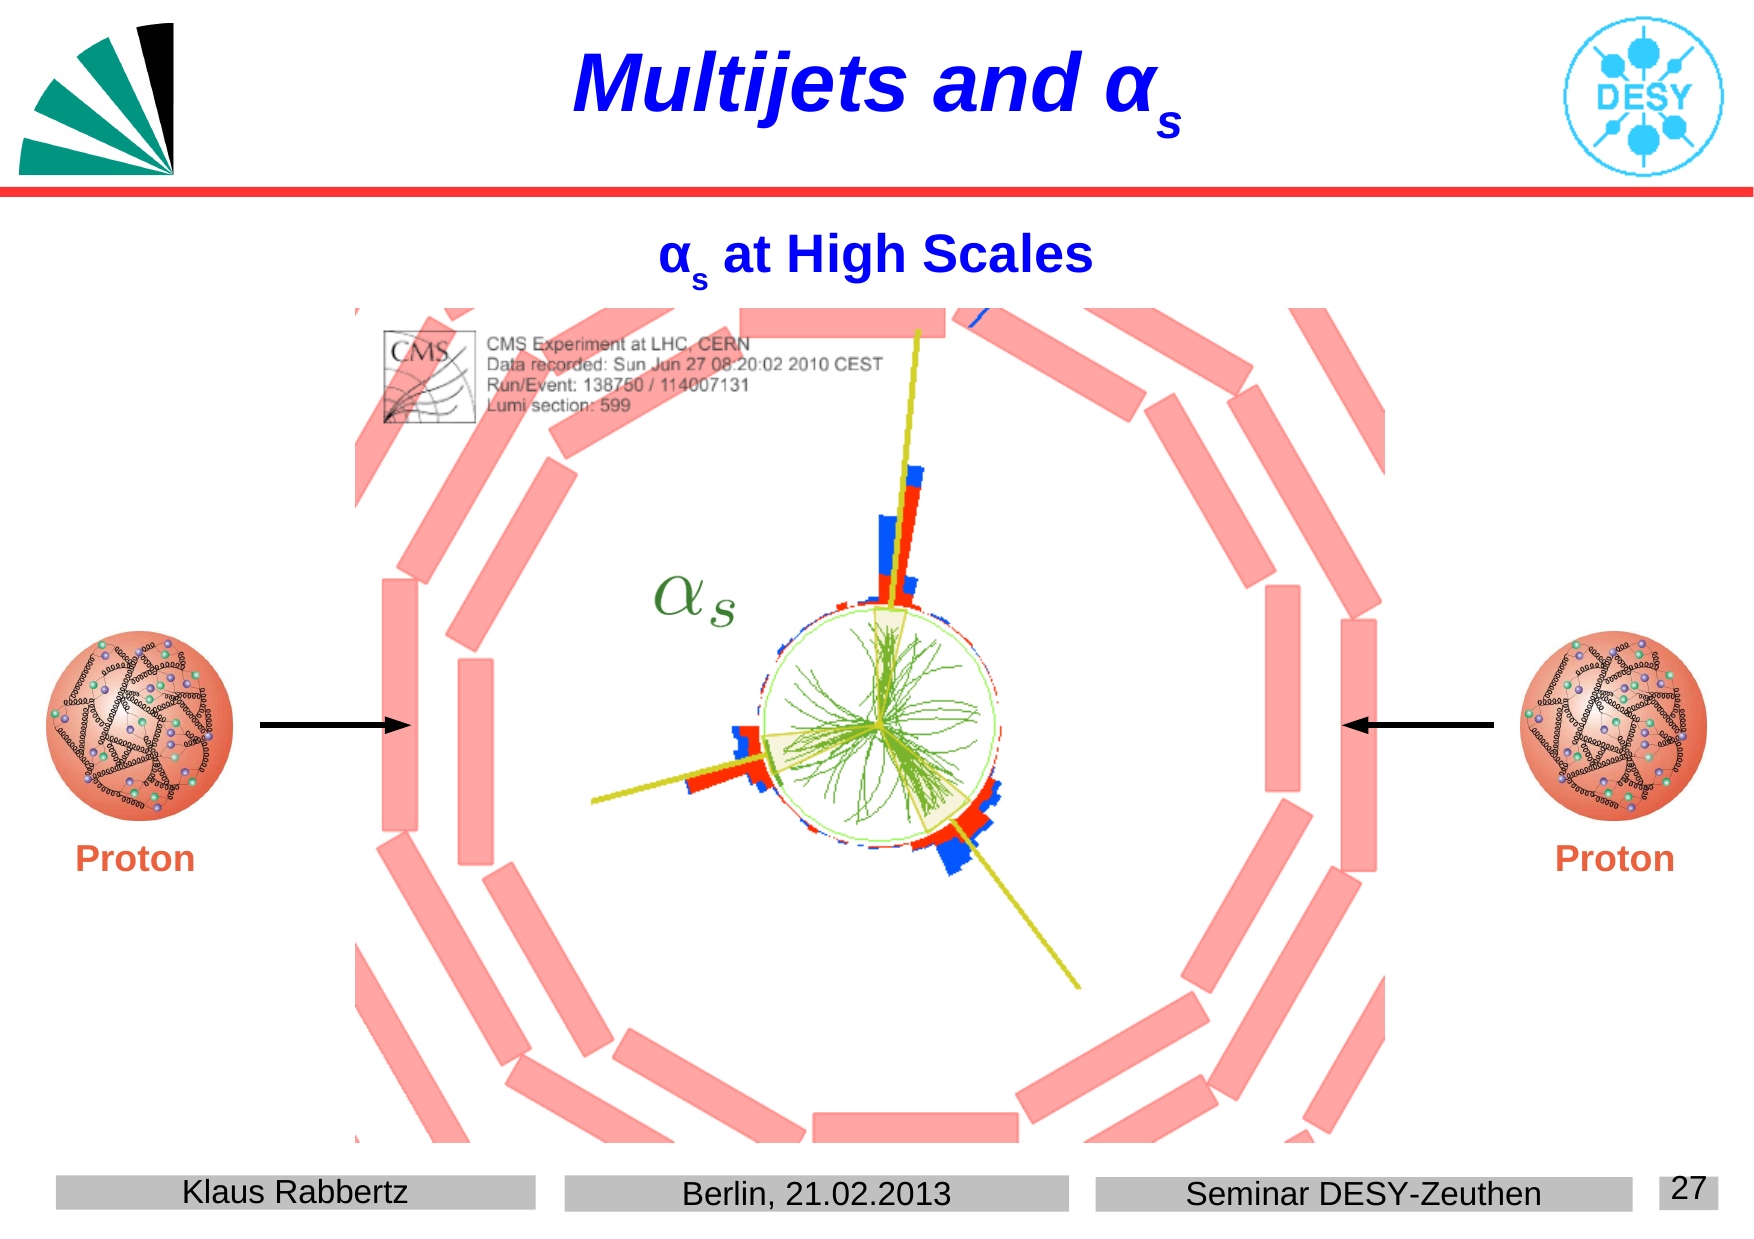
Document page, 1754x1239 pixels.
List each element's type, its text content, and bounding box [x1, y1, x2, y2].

picture [355, 308, 1385, 1143]
title Multijets and αs [191, 0, 1565, 185]
text_box αs at High Scales [646, 217, 1108, 304]
picture [1565, 12, 1729, 182]
picture [1520, 631, 1707, 821]
picture [46, 631, 233, 821]
text_box Proton [1543, 831, 1688, 894]
picture [19, 23, 174, 177]
text_box Proton [63, 831, 208, 894]
